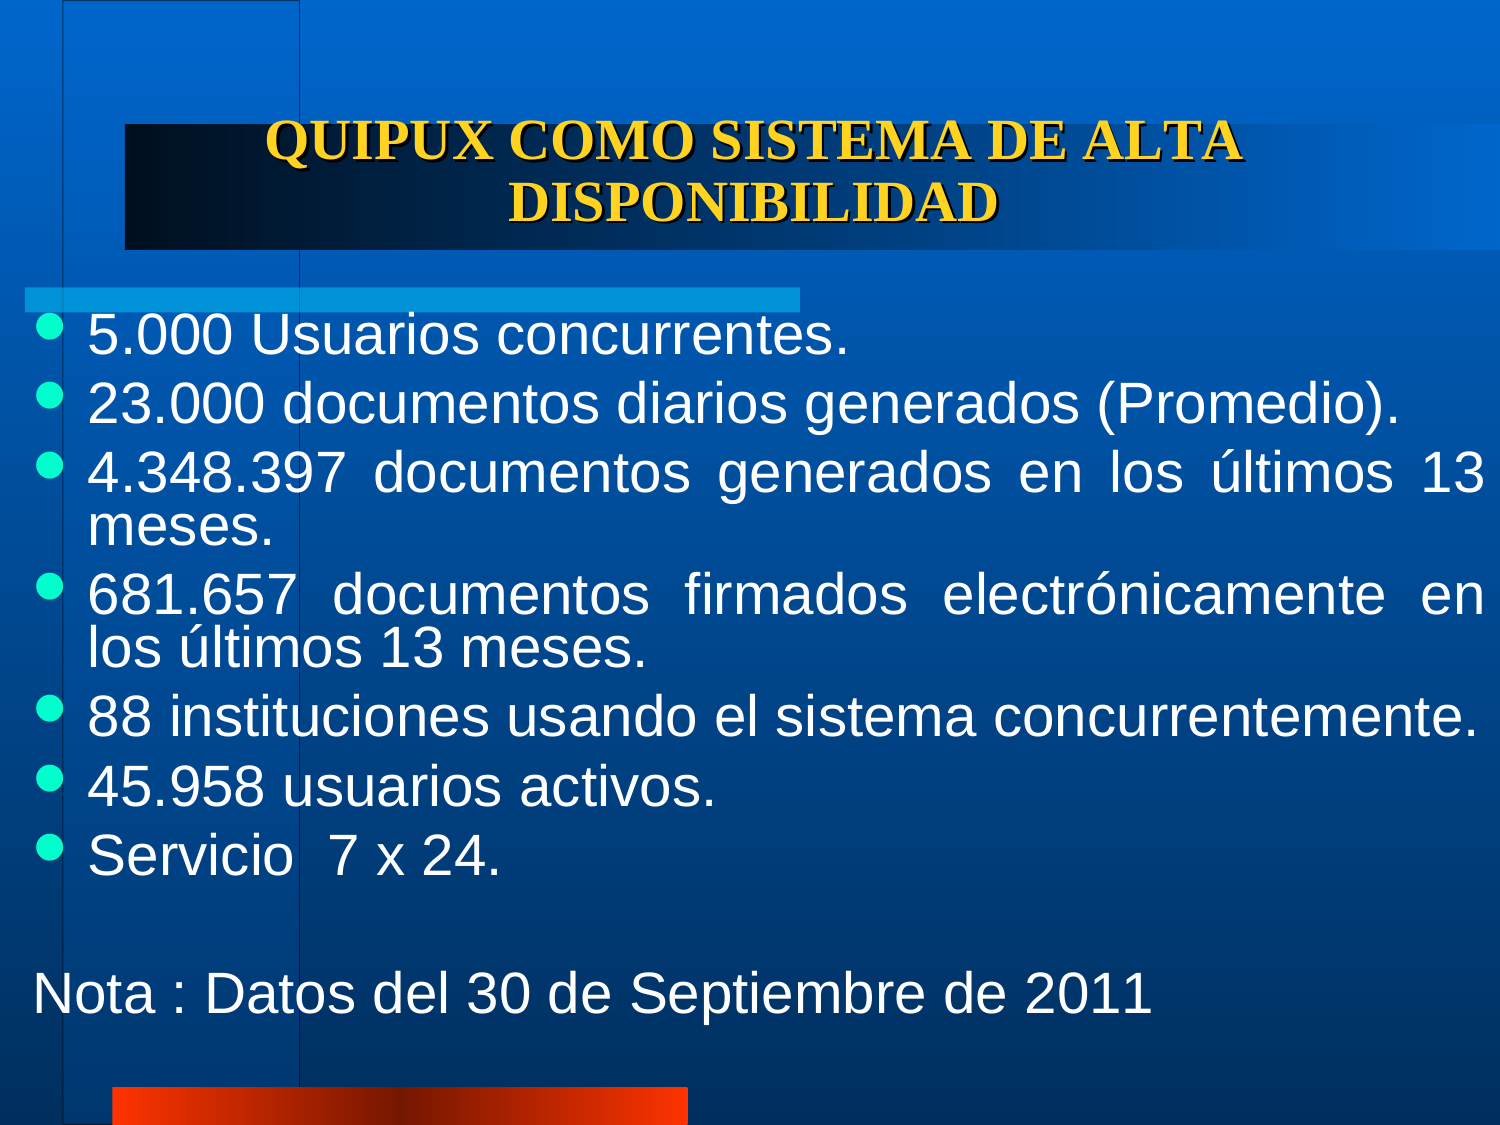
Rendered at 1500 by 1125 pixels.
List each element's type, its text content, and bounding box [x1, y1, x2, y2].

title QUIPUX COMO SISTEMA DE ALTA DISPONIBILIDAD [13, 78, 1495, 266]
list 5.000 Usuarios concurrentes. 23.000 documentos diarios generados (Promedio). 4.348.397 documentos generados en los últimos 13 meses. 681.657 documentos firmados electrónicamente en los últimos 13 meses. 88 instituciones usando el sistema concurrentemente. 45.958 usuarios activos. Servicio 7 x 24. Nota : Datos del 30 de Septiembre de 2011 [17, 304, 1500, 1114]
